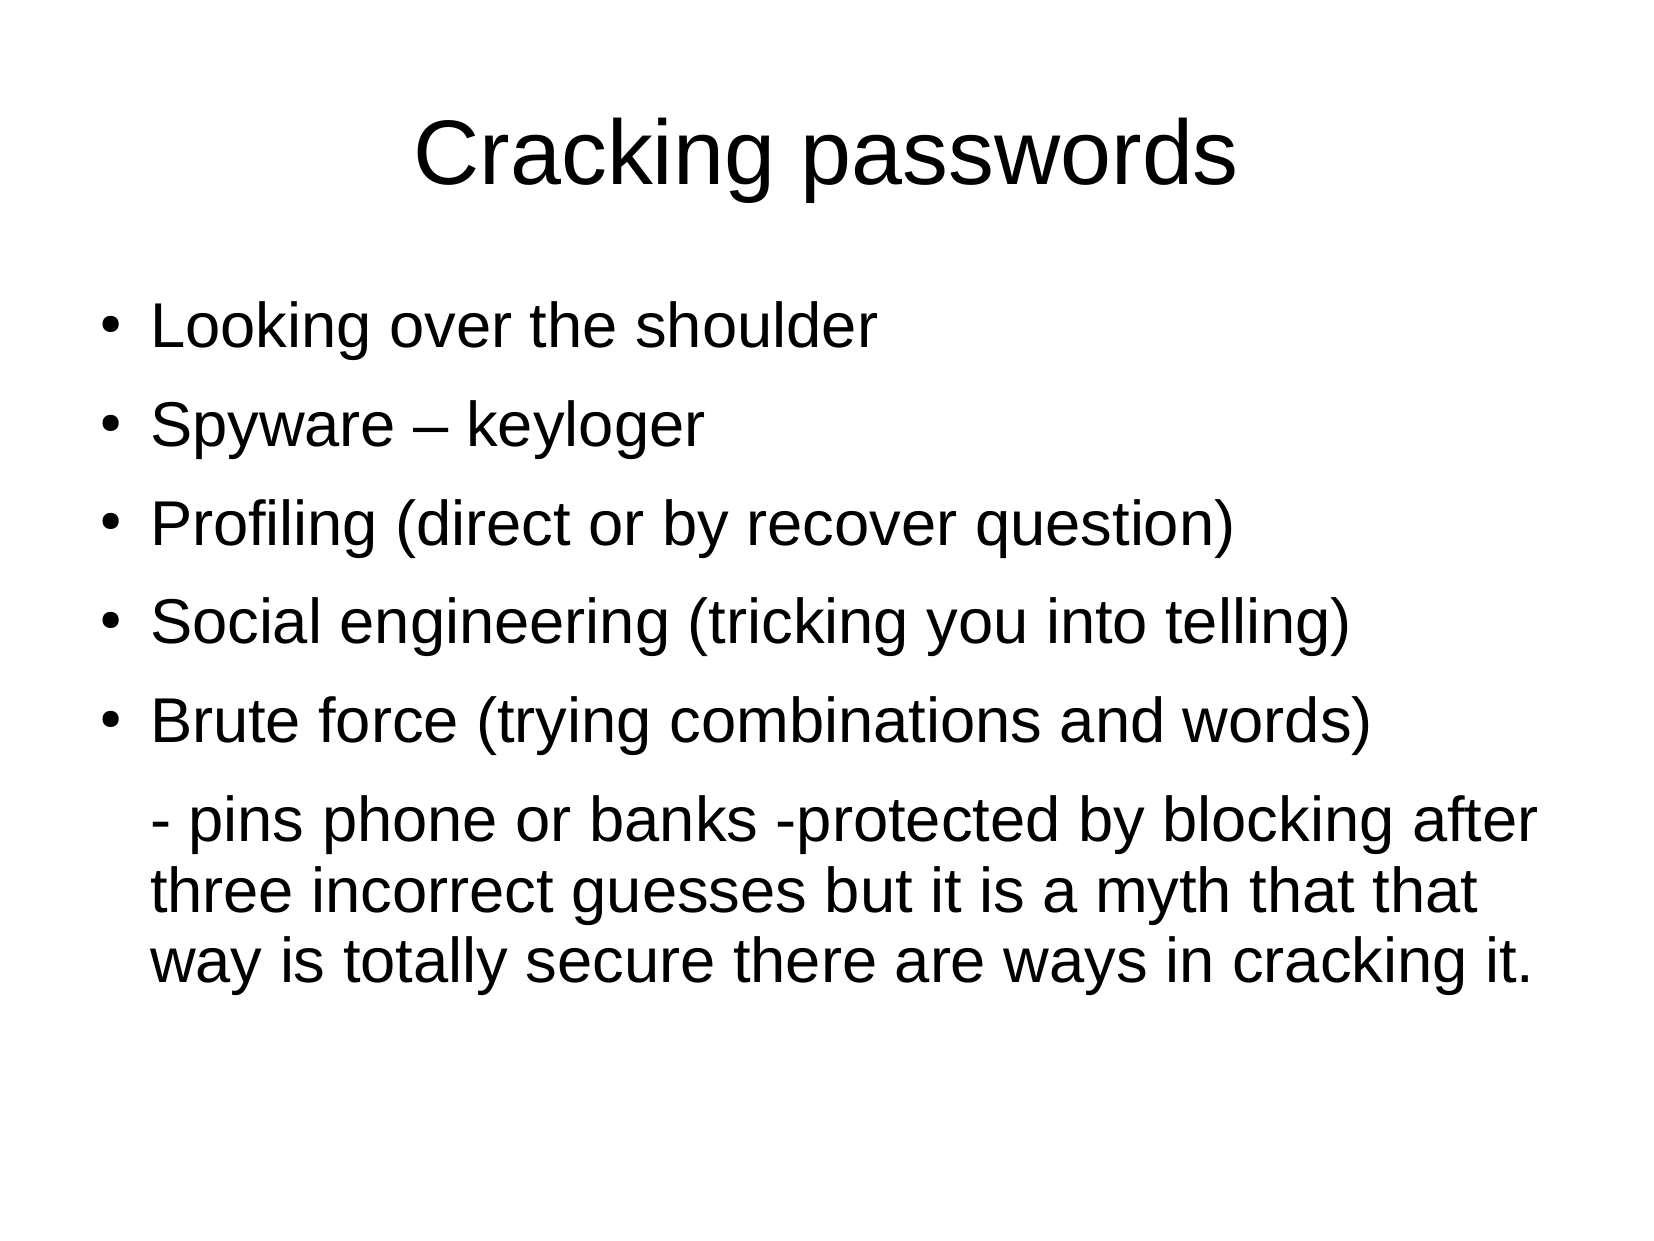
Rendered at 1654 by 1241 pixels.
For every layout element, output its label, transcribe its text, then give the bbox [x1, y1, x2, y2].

list Looking over the shoulder Spyware – keyloger Profiling (direct or by recover question) Social engineering (tricking you into telling) Brute force (trying combinations and words) - pins phone or banks -protected by blocking after three incorrect guesses but it is a myth that that way is totally secure there are ways in cracking it. [82, 290, 1571, 1010]
title Cracking passwords [82, 49, 1571, 257]
